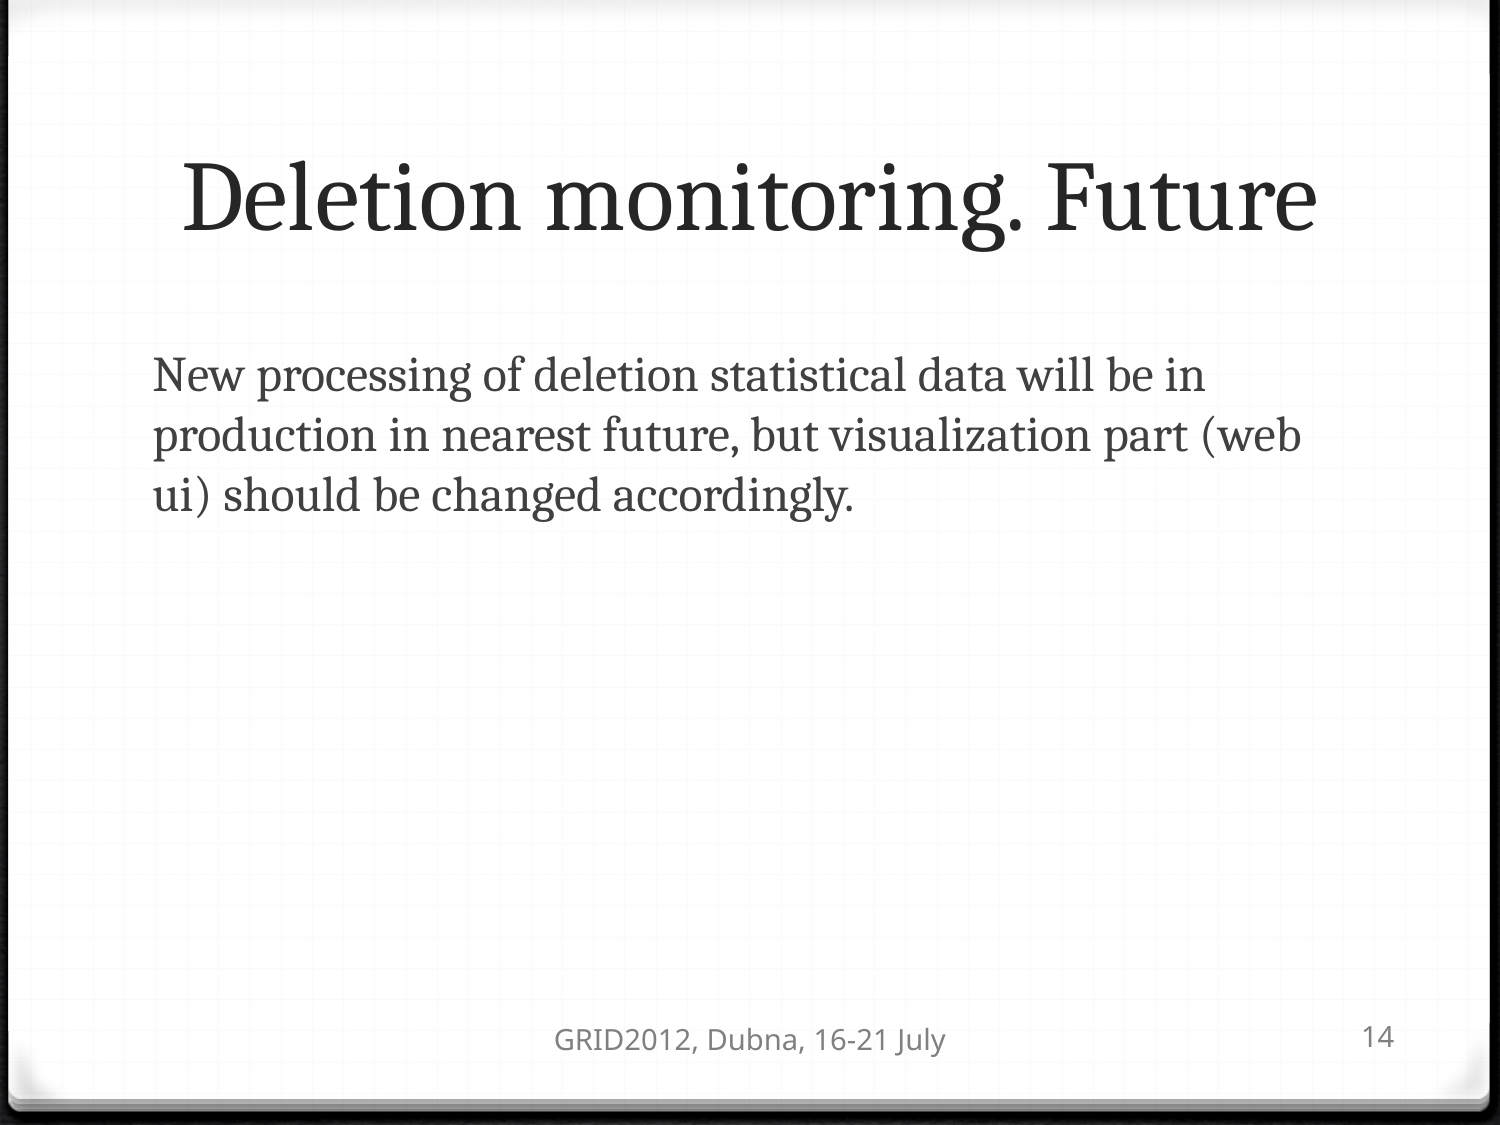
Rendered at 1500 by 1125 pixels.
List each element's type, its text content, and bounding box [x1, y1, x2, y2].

slide_number <number> [1059, 1008, 1410, 1069]
footer GRID2012, Dubna, 16-21 July [512, 1008, 988, 1069]
list New processing of deletion statistical data will be in production in nearest future, but visualization part (web ui) should be changed accordingly. [137, 334, 1363, 983]
picture [0, 0, 1500, 1125]
title Deletion monitoring. Future [90, 71, 1410, 309]
